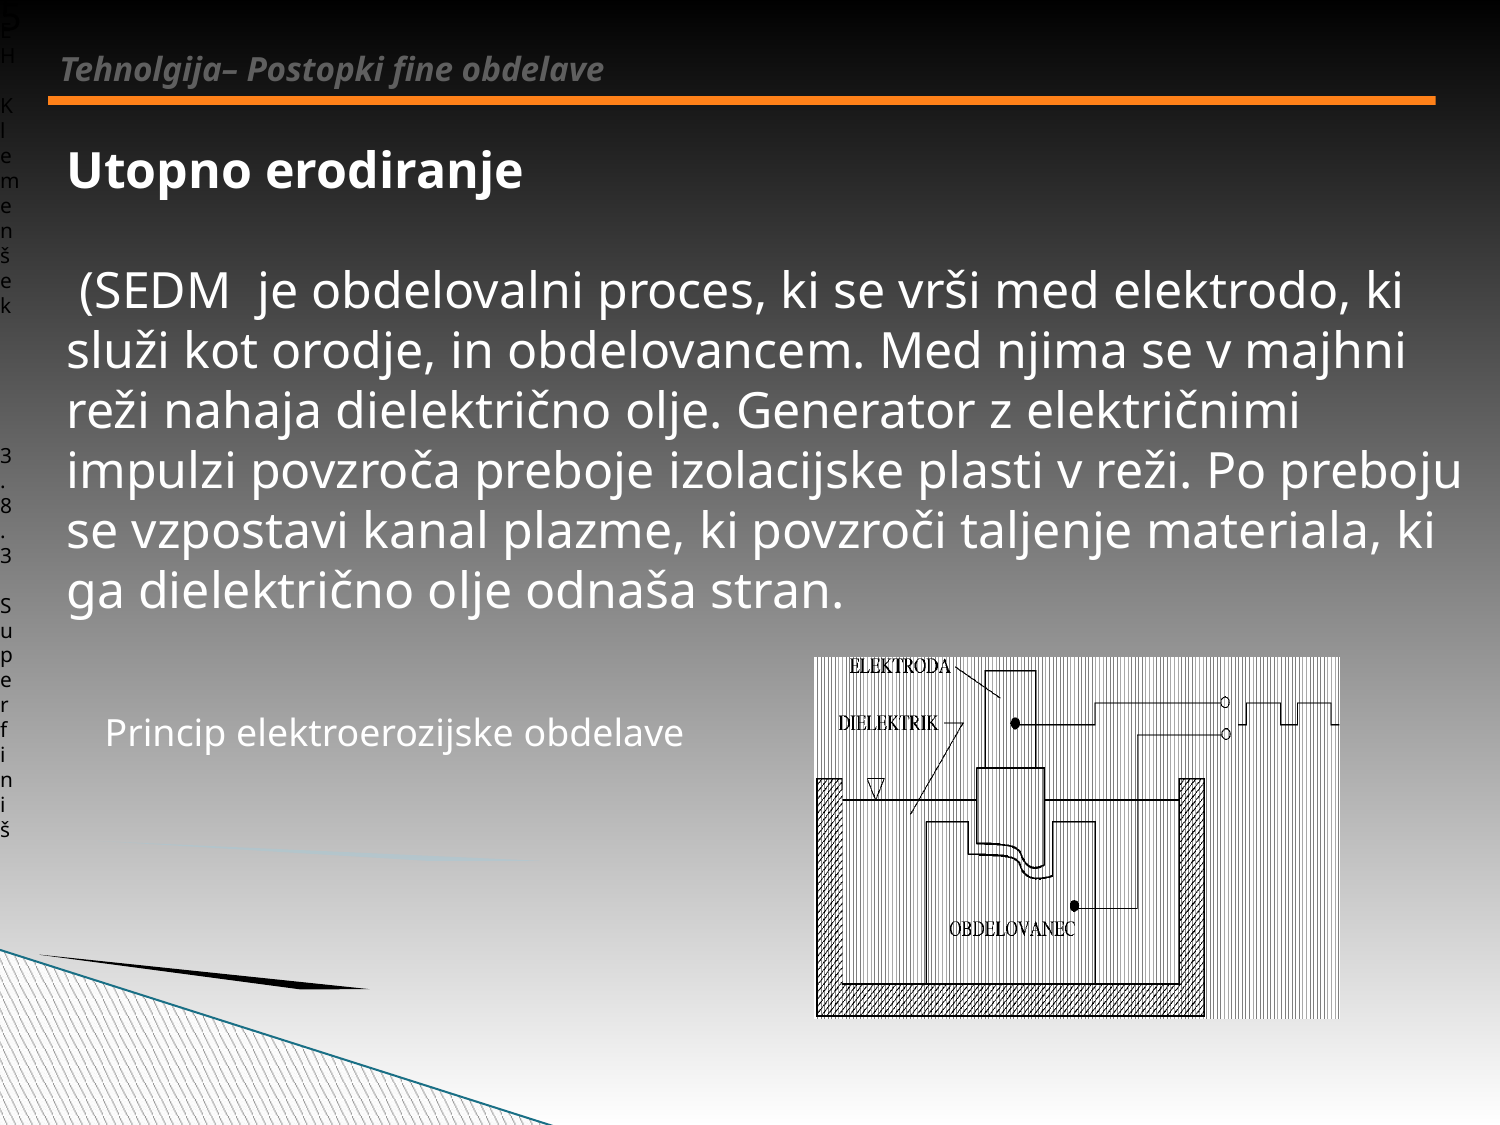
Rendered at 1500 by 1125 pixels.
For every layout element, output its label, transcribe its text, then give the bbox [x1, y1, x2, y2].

text_box Princip elektroerozijske obdelave [89, 701, 840, 762]
text_box Utopno erodiranje (SEDM je obdelovalni proces, ki se vrši med elektrodo, ki služi kot orodje, in obdelovancem. Med njima se v majhni reži nahaja dielektrično olje. Generator z električnimi impulzi povzroča preboje izolacijske plasti v reži. Po preboju se vzpostavi kanal plazme, ki povzroči taljenje materiala, ki ga dielektrično olje odnaša stran. [51, 130, 1500, 806]
picture [814, 657, 1340, 1019]
picture [0, 952, 543, 1125]
